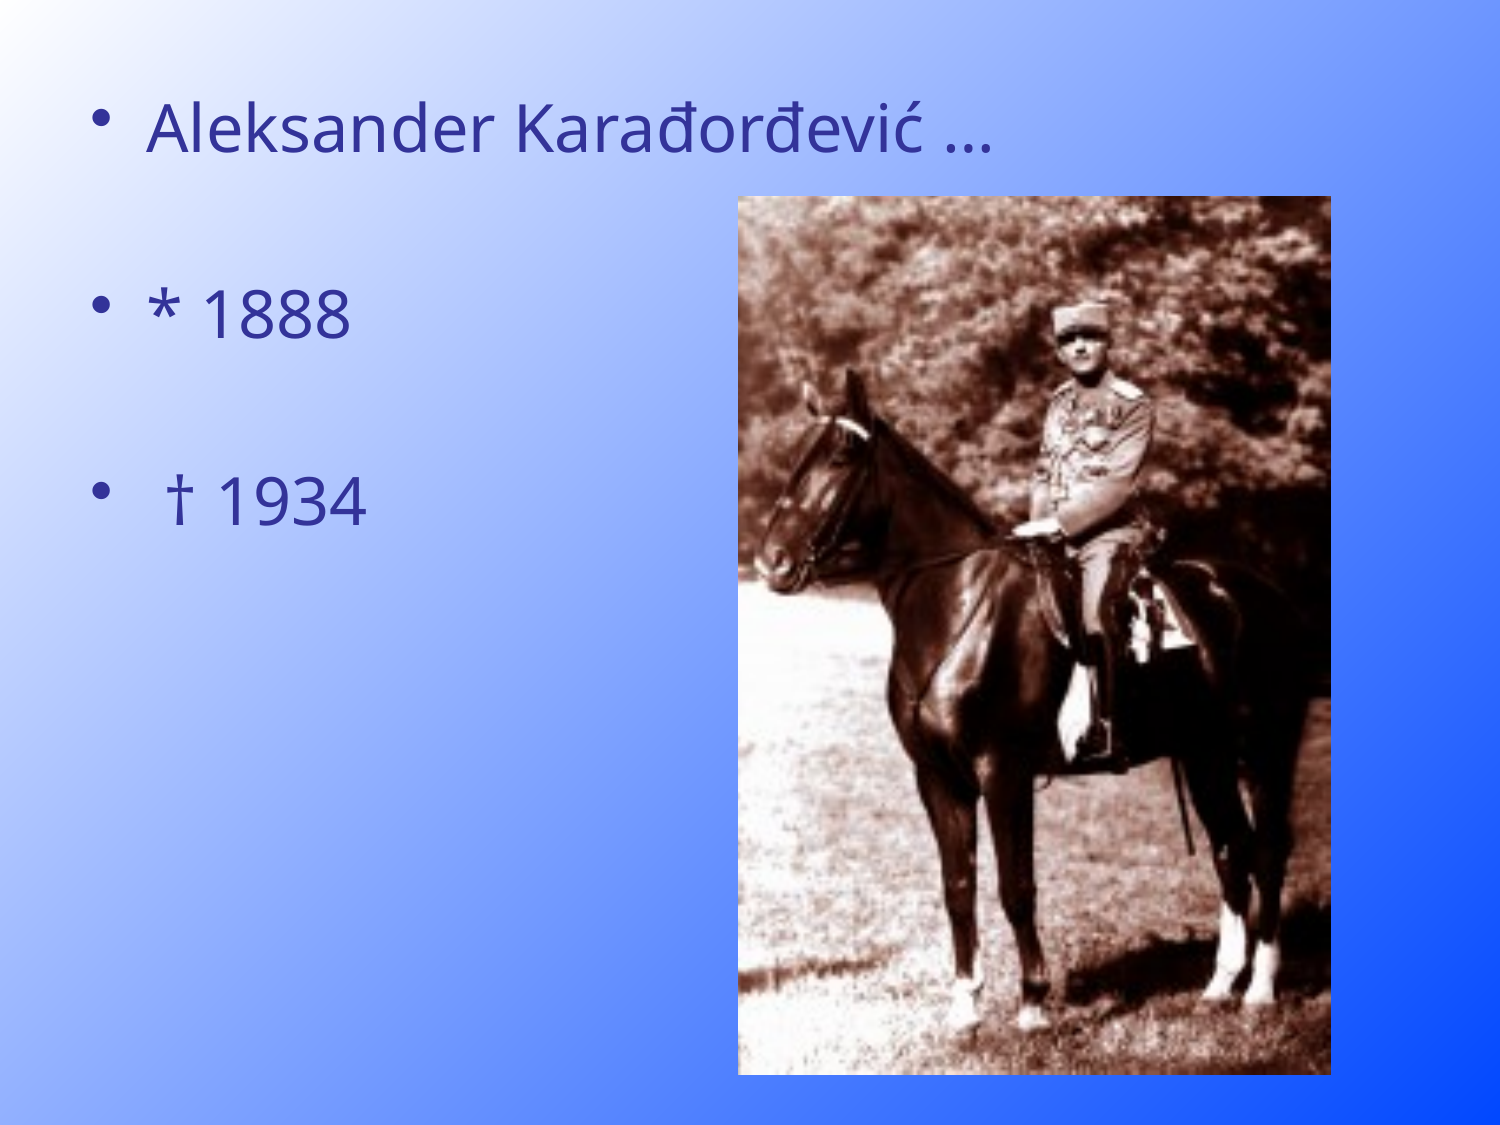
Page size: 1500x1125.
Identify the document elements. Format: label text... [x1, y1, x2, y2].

list Aleksander Karađorđević … * 1888 † 1934 [75, 78, 1425, 1005]
picture [738, 196, 1331, 1075]
